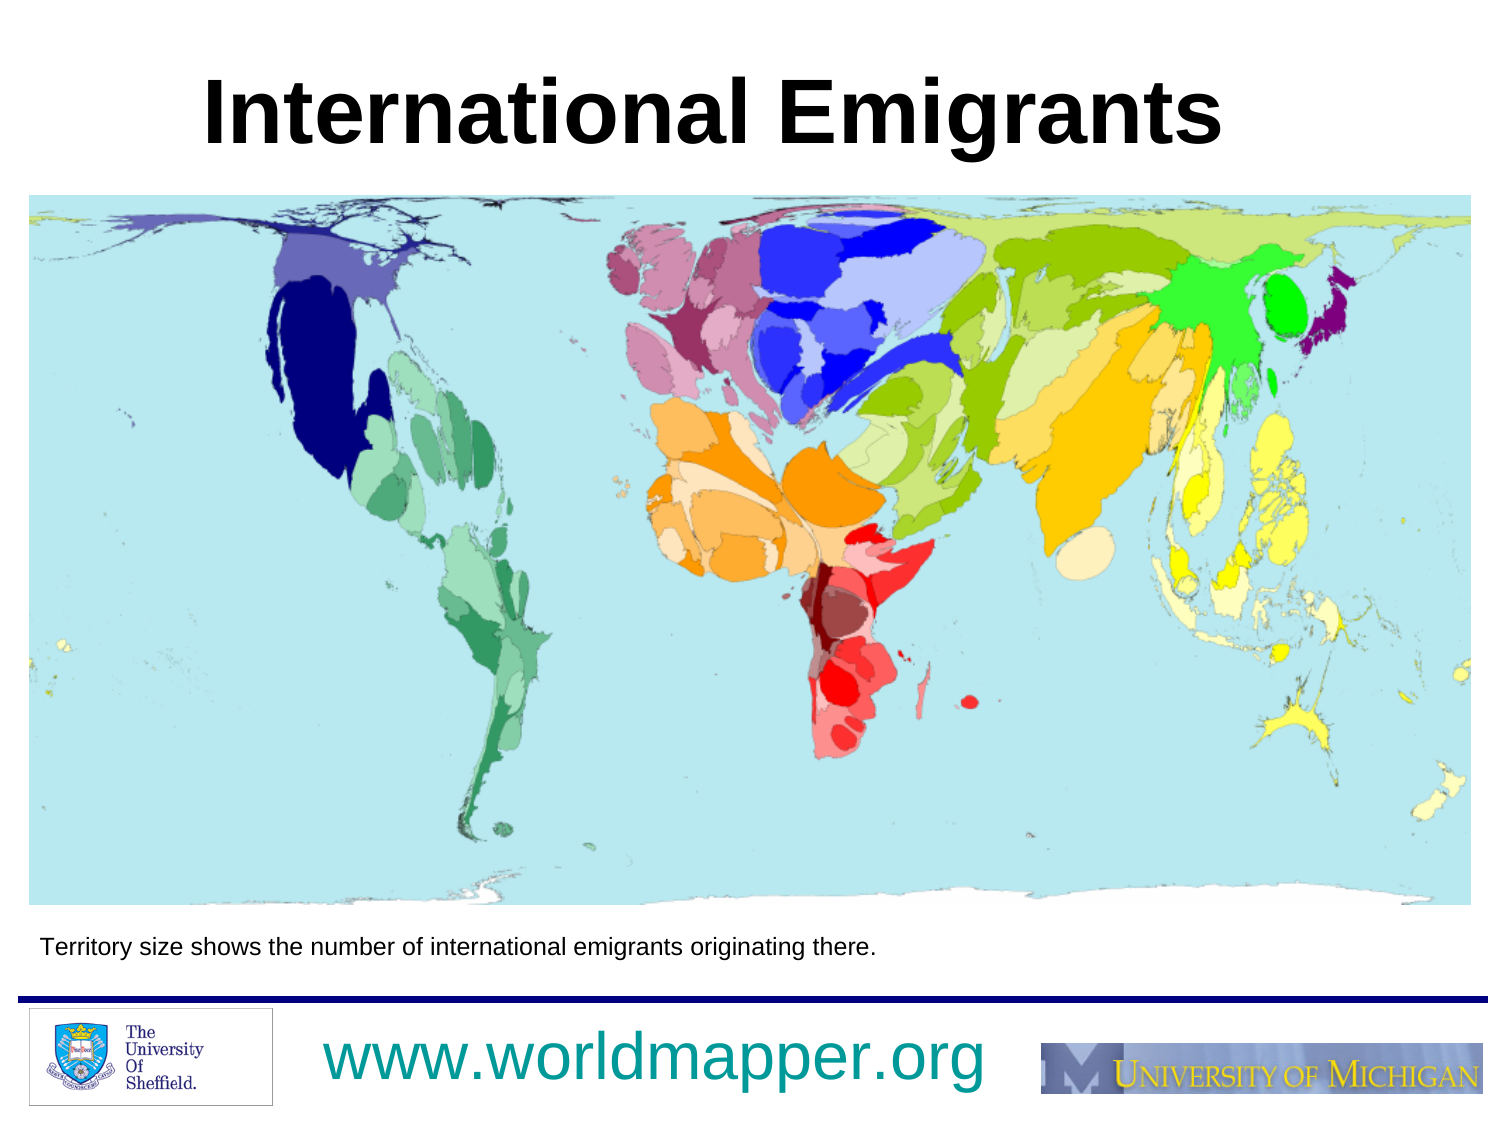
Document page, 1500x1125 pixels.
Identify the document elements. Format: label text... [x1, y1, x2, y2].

text_box Territory size shows the number of international emigrants originating there. [24, 925, 894, 969]
picture [29, 1008, 273, 1106]
picture [29, 195, 1471, 905]
title International Emigrants [76, 42, 1352, 195]
picture [1041, 1043, 1483, 1094]
